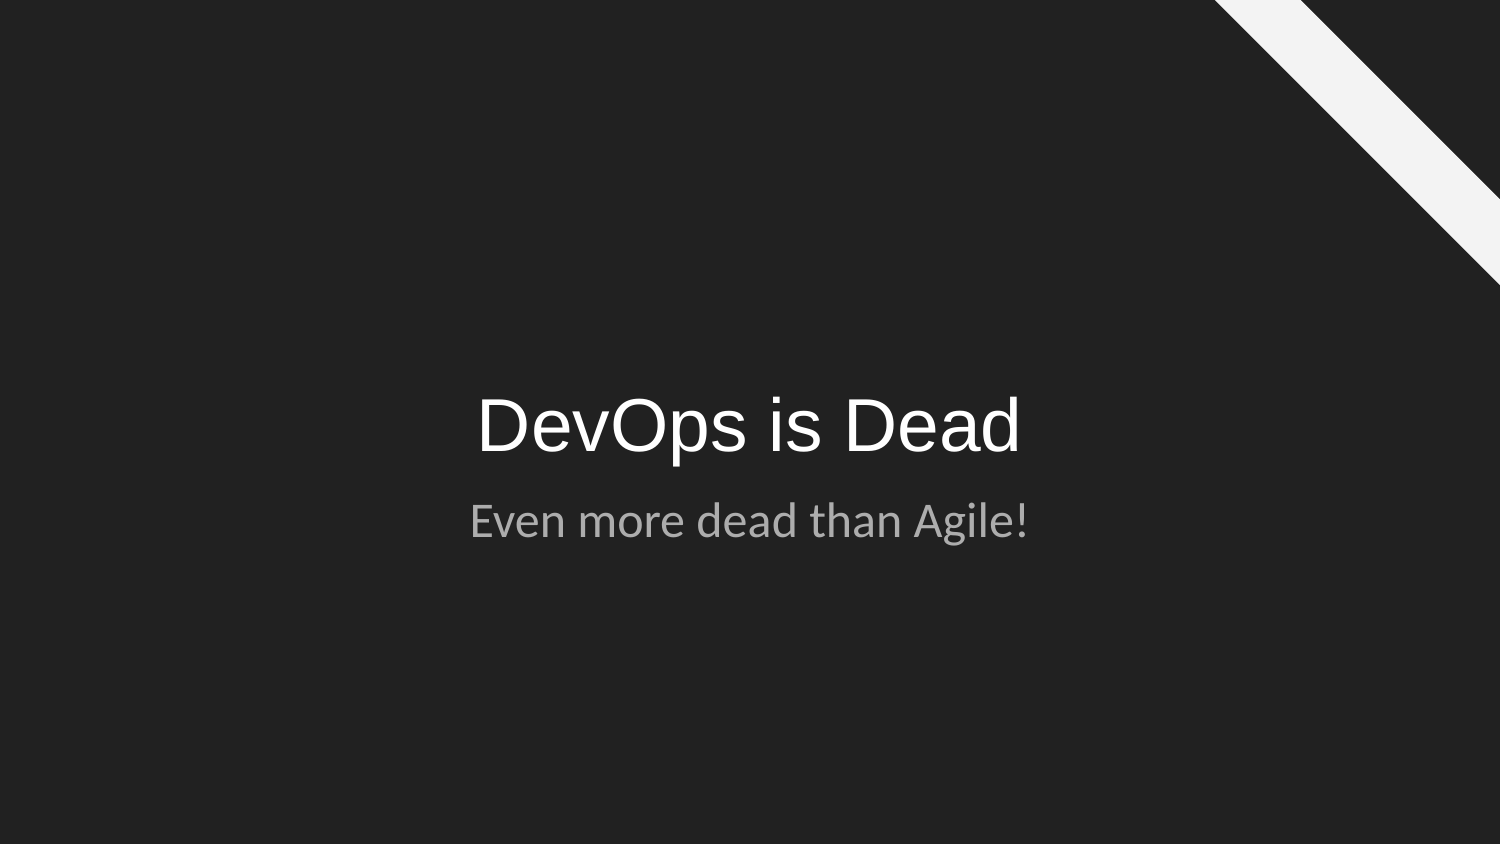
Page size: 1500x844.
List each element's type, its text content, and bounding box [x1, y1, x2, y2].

title DevOps is Dead [51, 352, 1449, 463]
subtitle Even more dead than Agile! [51, 463, 1449, 594]
text_box [1214, 0, 1500, 286]
